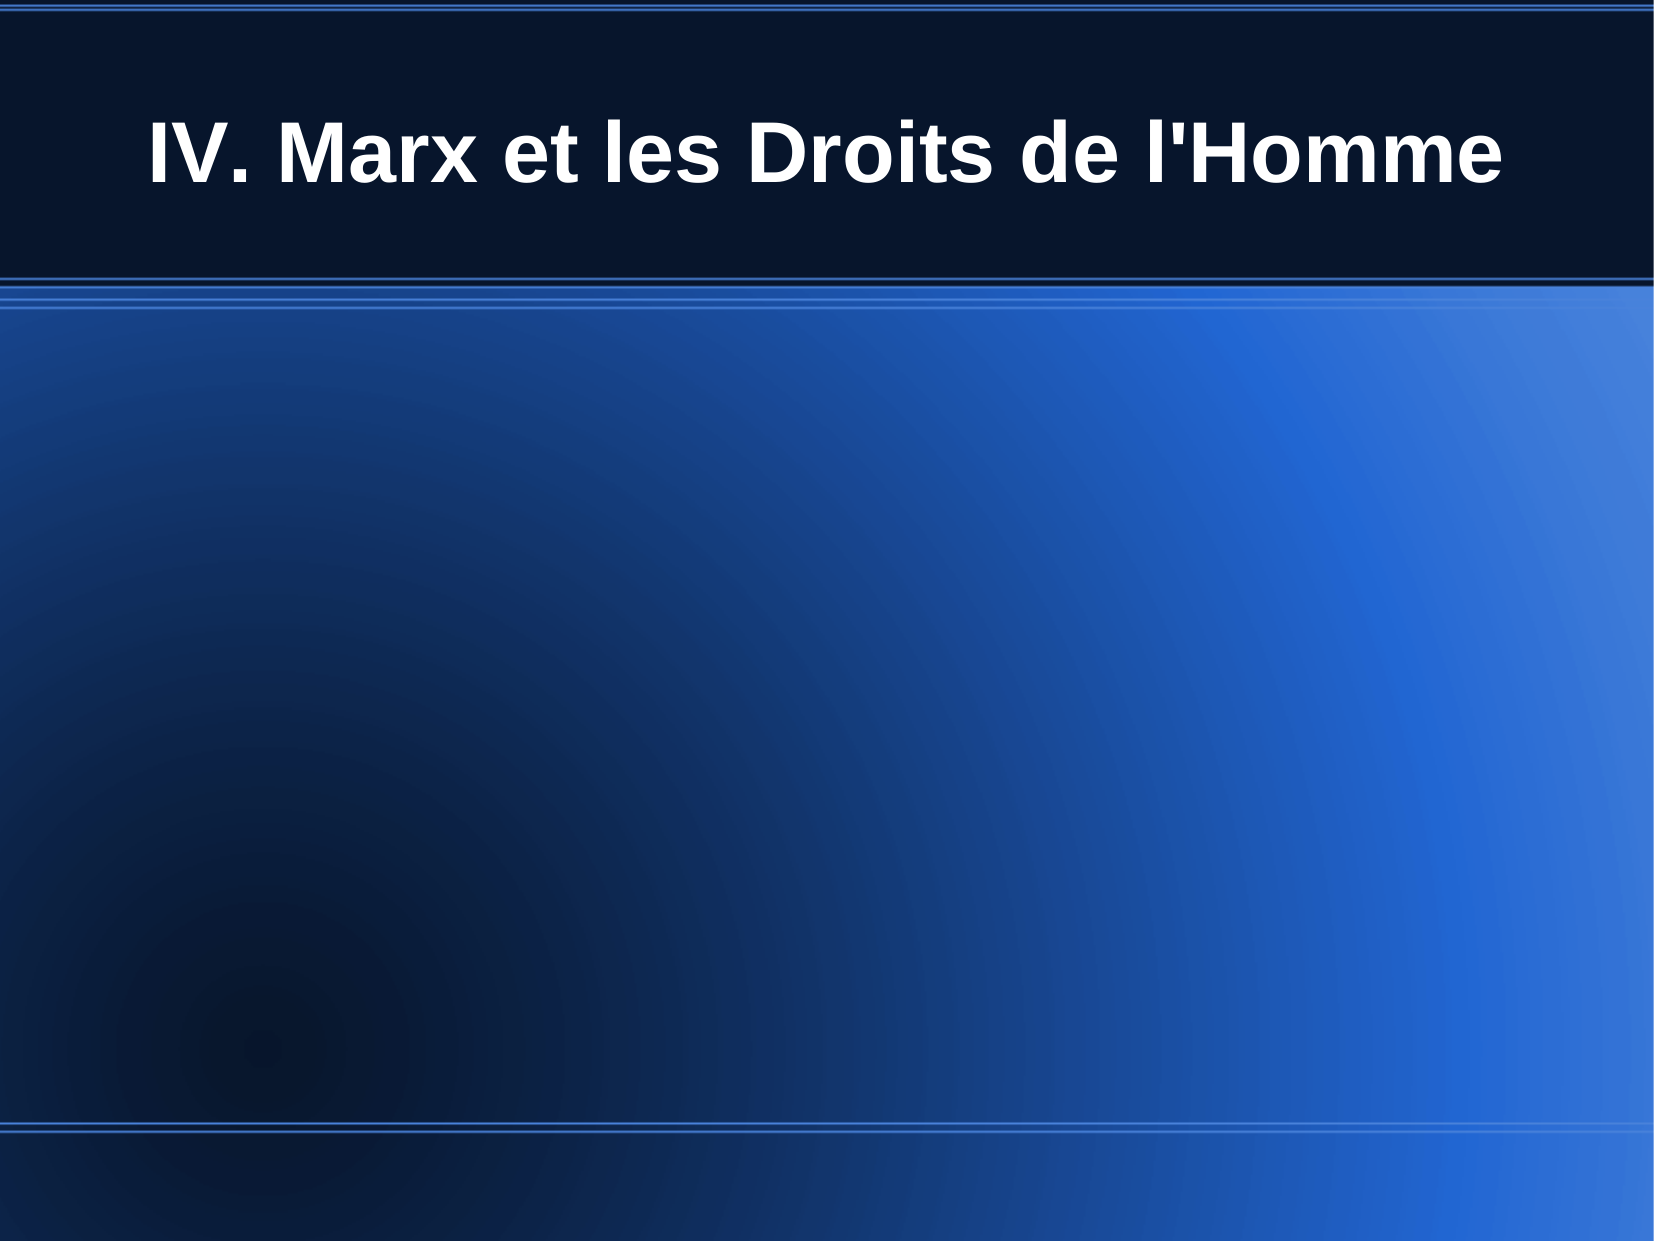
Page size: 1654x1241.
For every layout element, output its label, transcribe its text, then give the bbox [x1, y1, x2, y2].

picture [0, 0, 1654, 1241]
title IV. Marx et les Droits de l'Homme [82, 49, 1571, 257]
